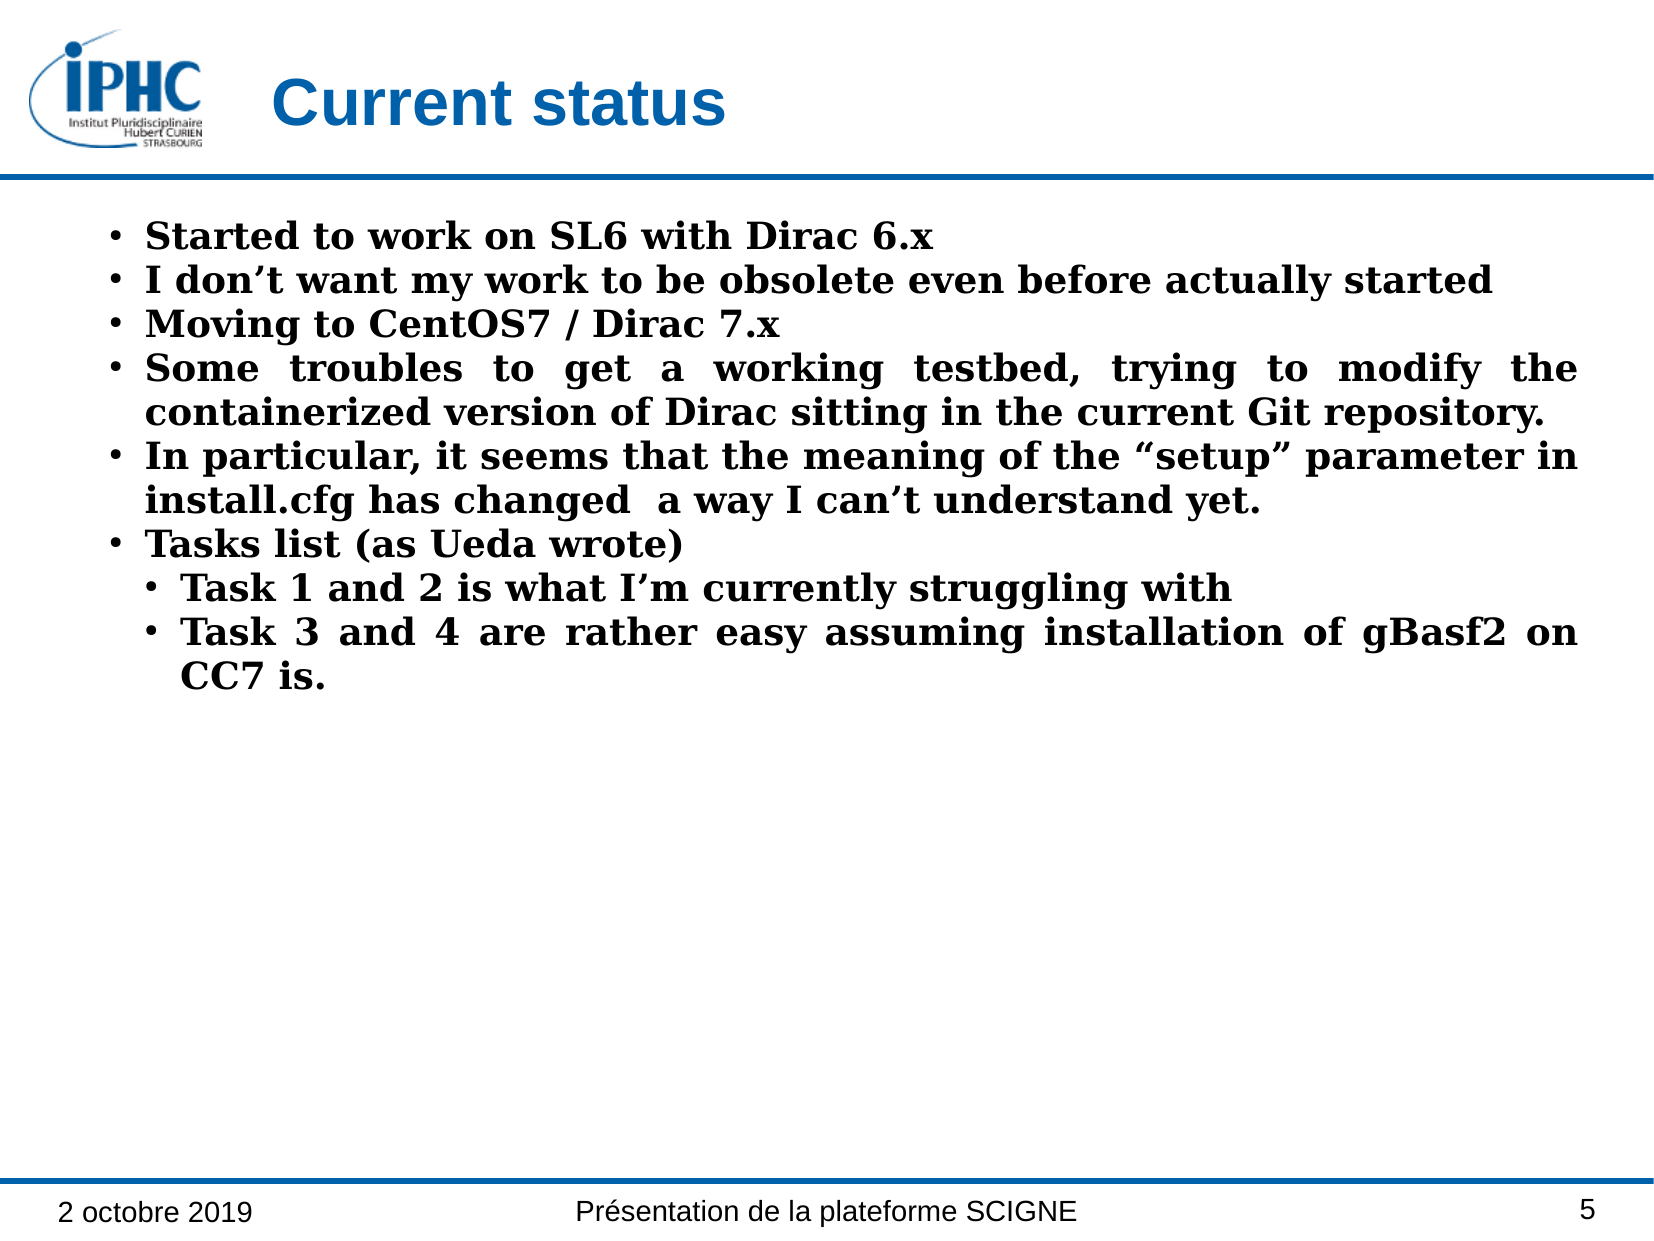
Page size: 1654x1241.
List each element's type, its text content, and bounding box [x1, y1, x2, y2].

picture [29, 29, 202, 148]
text_box Started to work on SL6 with Dirac 6.x I don’t want my work to be obsolete even before actually started Moving to CentOS7 / Dirac 7.x Some troubles to get a working testbed, trying to modify the containerized version of Dirac sitting in the current Git repository. In particular, it seems that the meaning of the “setup” parameter in install.cfg has changed a way I can’t understand yet. Tasks list (as Ueda wrote) Task 1 and 2 is what I’m currently struggling with Task 3 and 4 are rather easy assuming installation of gBasf2 on CC7 is. [59, 206, 1595, 750]
text_box Current status [257, 58, 1625, 148]
